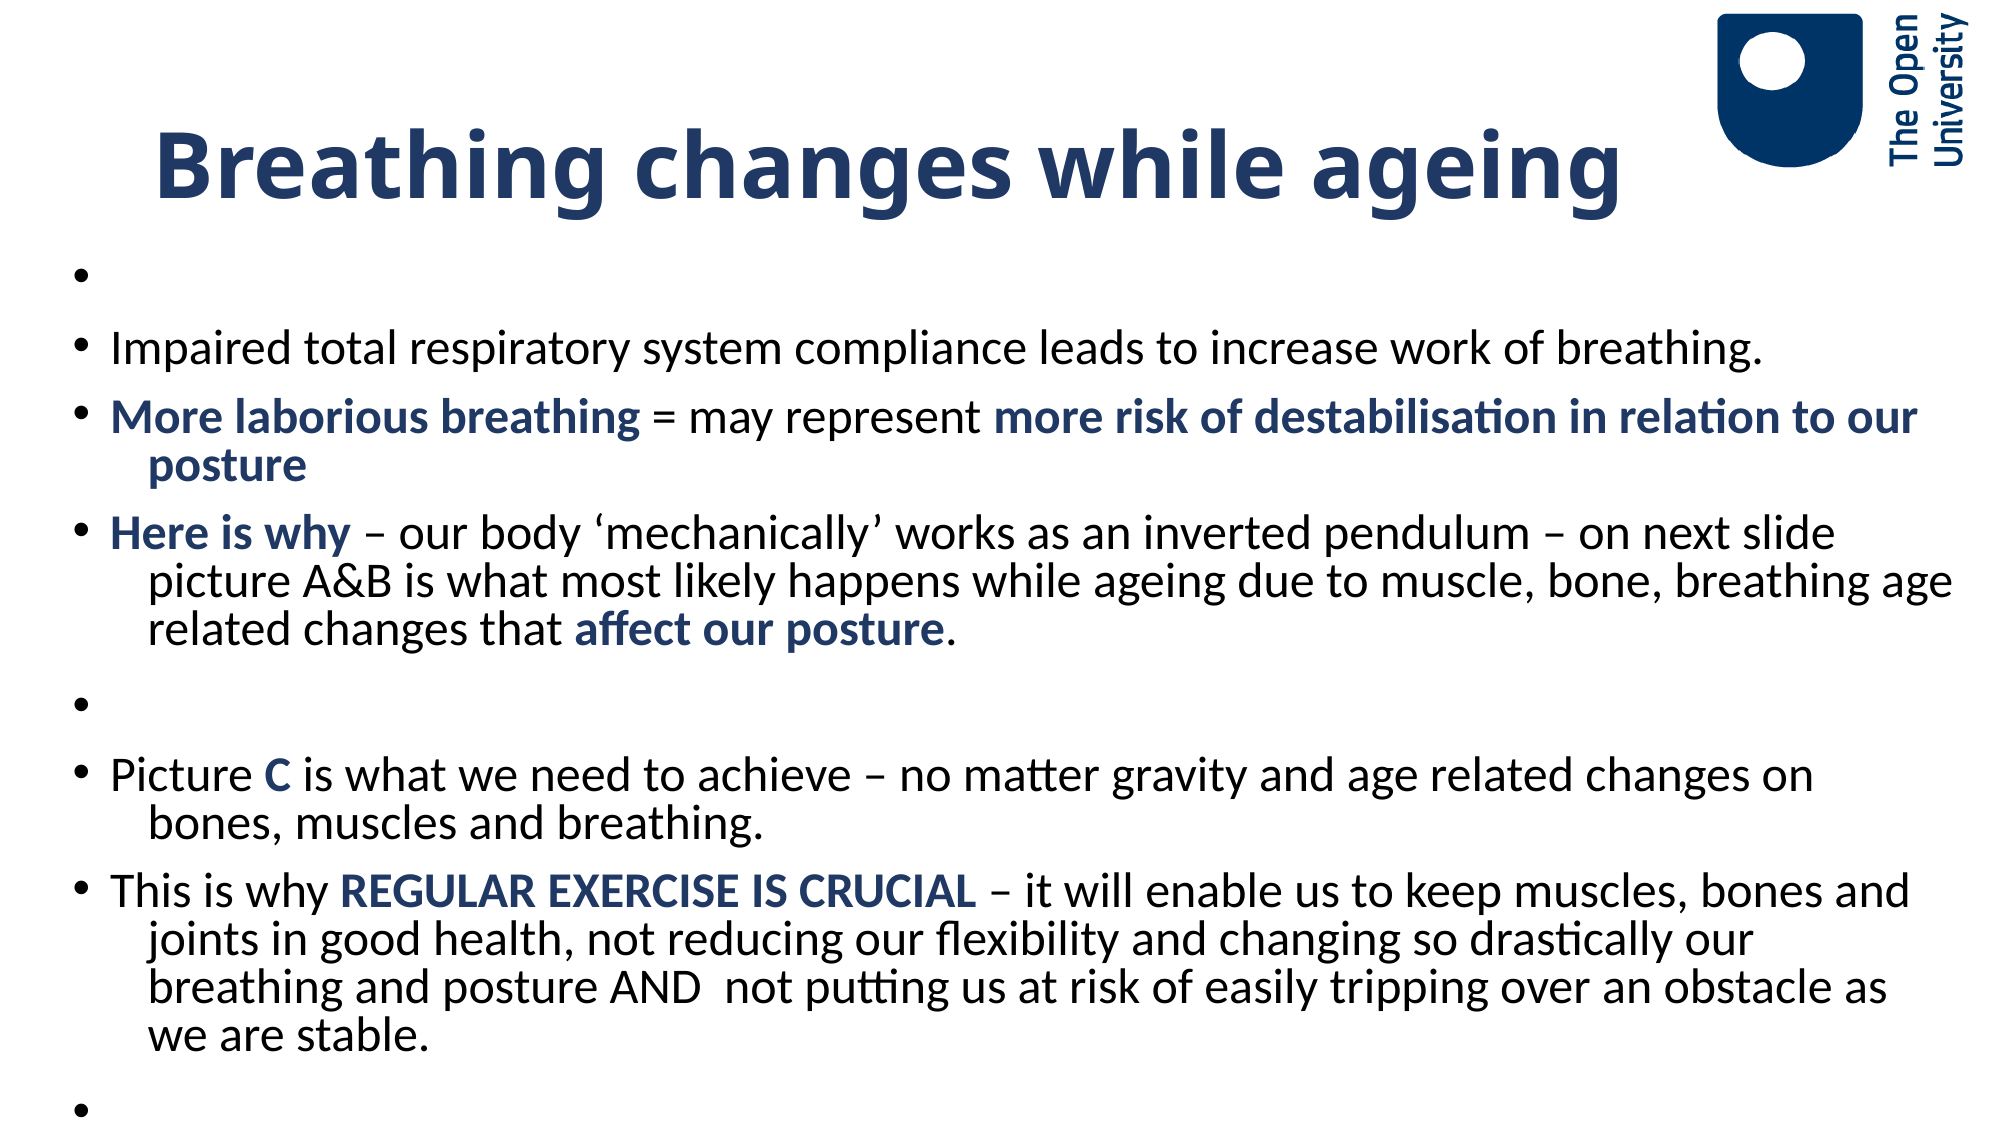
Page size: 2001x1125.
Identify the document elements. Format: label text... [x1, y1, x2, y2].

list Impaired total respiratory system compliance leads to increase work of breathing. More laborious breathing = may represent more risk of destabilisation in relation to our posture Here is why – our body ‘mechanically’ works as an inverted pendulum – on next slide picture A&B is what most likely happens while ageing due to muscle, bone, breathing age related changes that affect our posture. Picture C is what we need to achieve – no matter gravity and age related changes on bones, muscles and breathing. This is why REGULAR EXERCISE IS CRUCIAL – it will enable us to keep muscles, bones and joints in good health, not reducing our flexibility and changing so drastically our breathing and posture AND not putting us at risk of easily tripping over an obstacle as we are stable. [57, 237, 1971, 1094]
picture [1716, 10, 1971, 170]
title Breathing changes while ageing [137, 59, 1863, 237]
